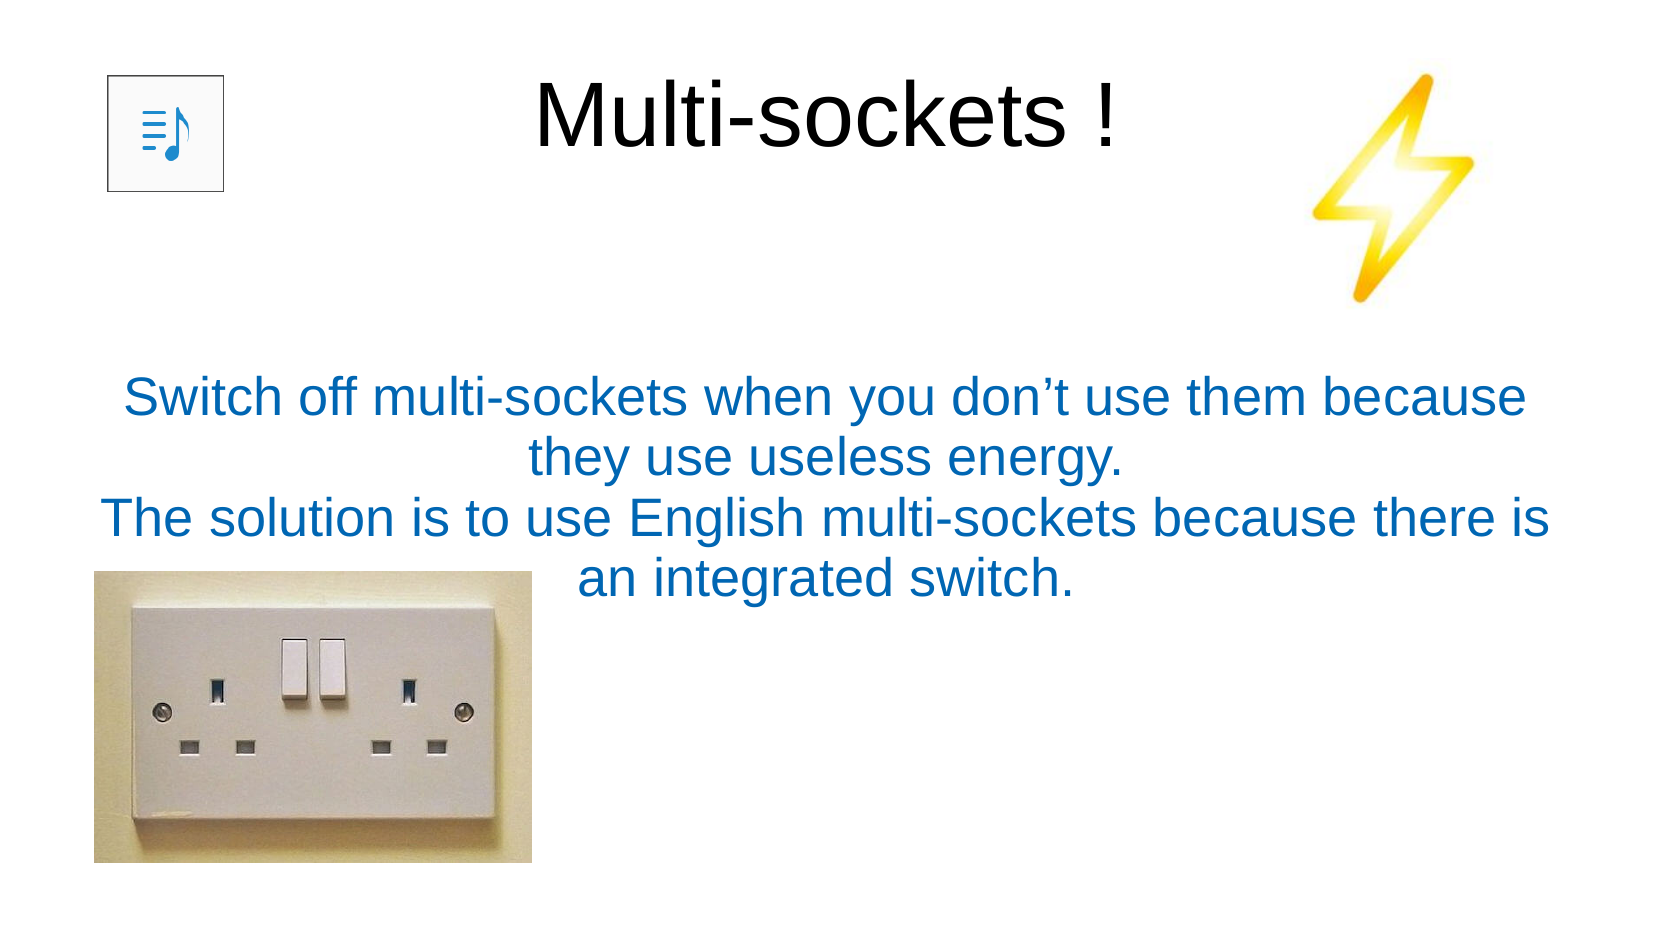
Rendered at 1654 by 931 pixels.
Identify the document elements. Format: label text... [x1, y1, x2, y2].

picture [1263, 58, 1524, 319]
text_box [106, 74, 225, 193]
picture [94, 571, 532, 863]
title Multi-sockets ! [82, 37, 1571, 193]
subtitle Switch off multi-sockets when you don’t use them because they use useless energy. The solution is to use English multi-sockets because there is an integrated switch. [82, 217, 1571, 758]
